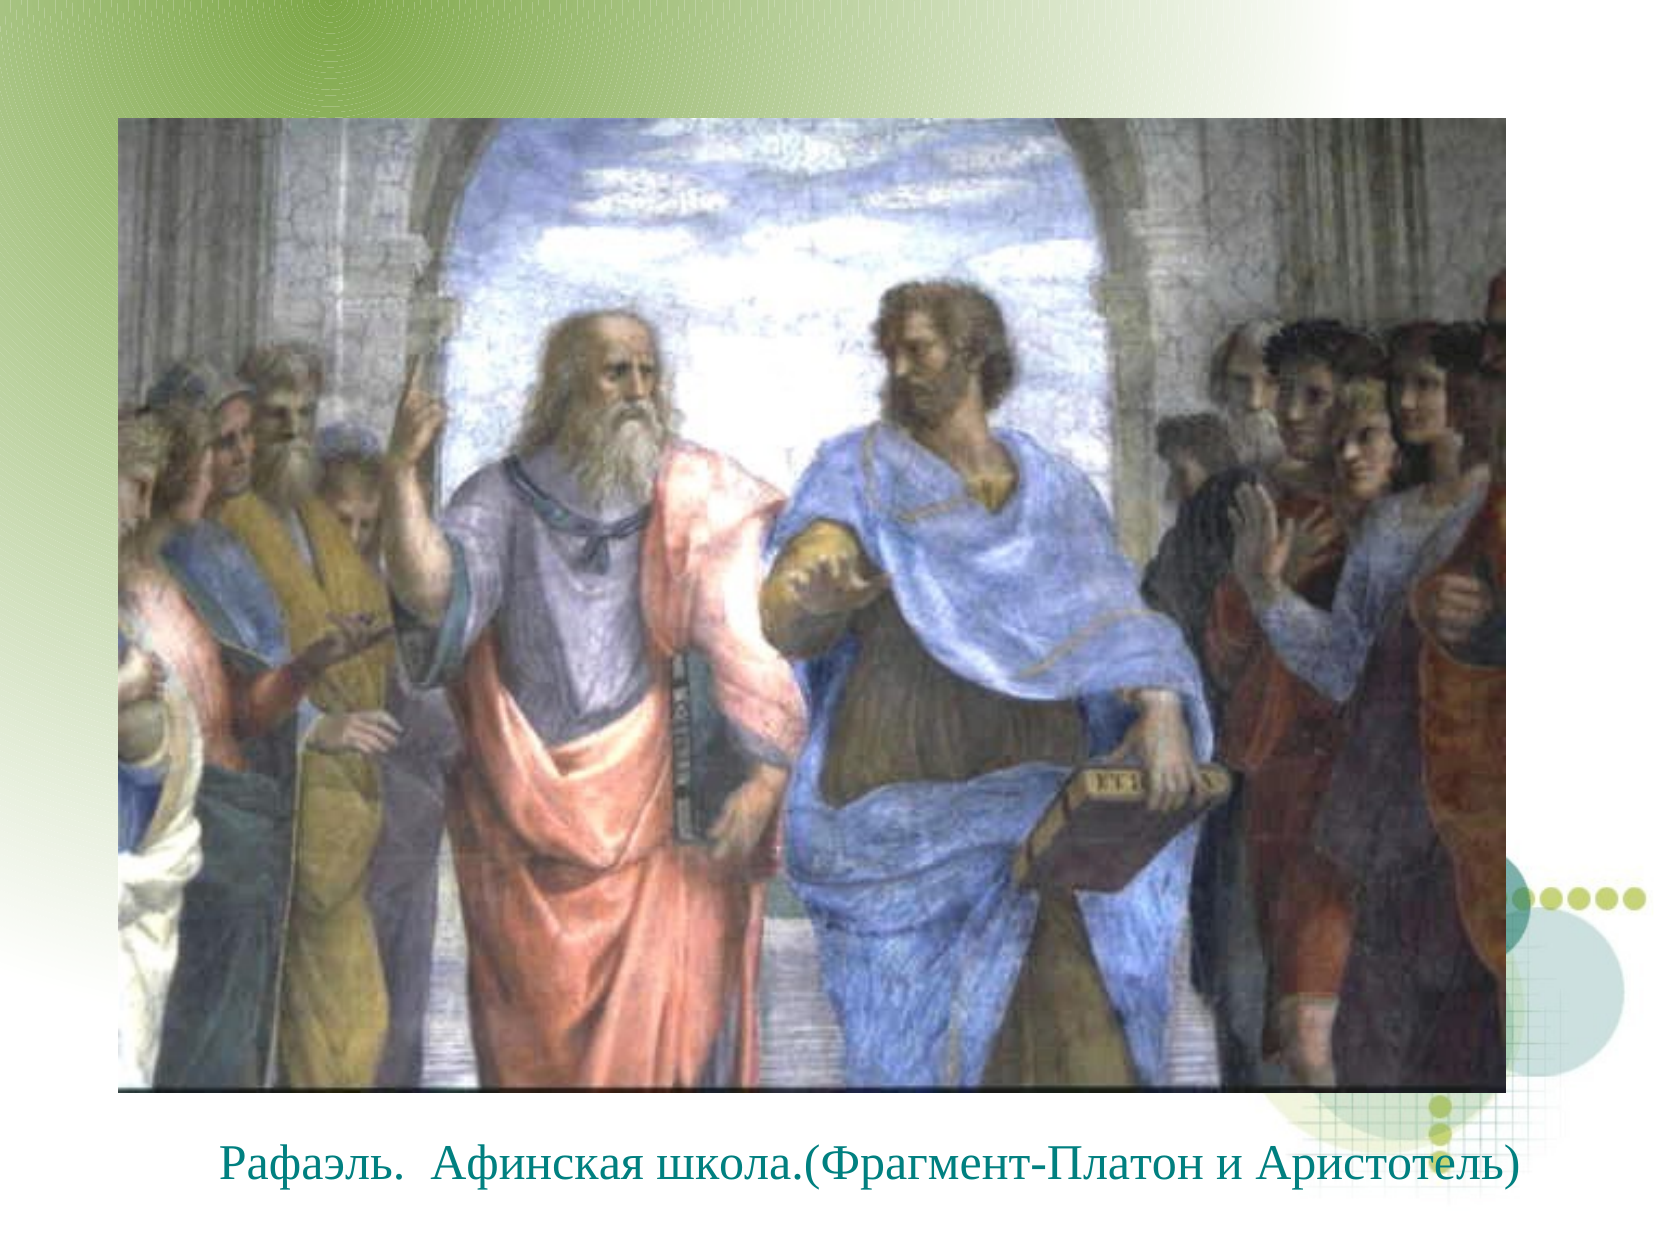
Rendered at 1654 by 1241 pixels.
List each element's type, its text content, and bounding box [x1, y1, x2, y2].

subtitle Рафаэль. Афинская школа.(Фрагмент-Платон и Аристотель) [206, 1114, 1534, 1211]
picture [118, 118, 1654, 1211]
